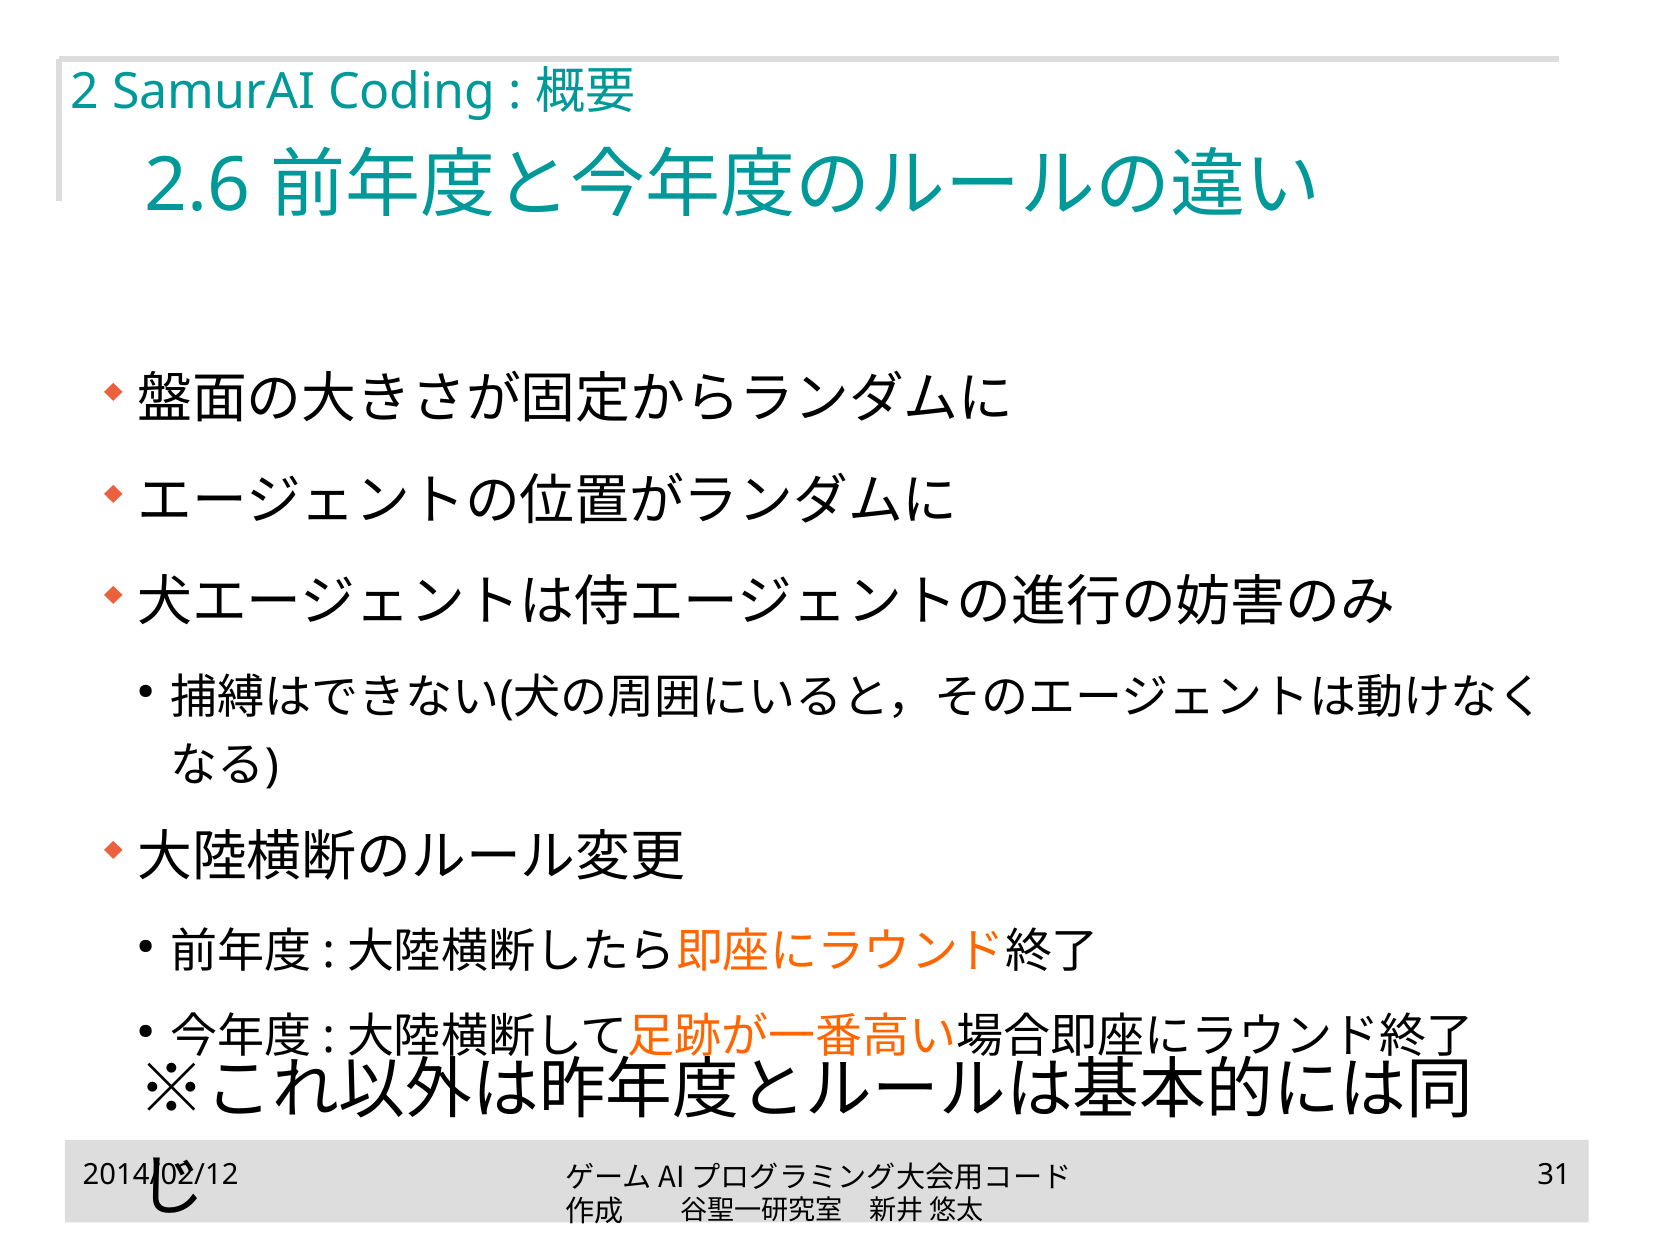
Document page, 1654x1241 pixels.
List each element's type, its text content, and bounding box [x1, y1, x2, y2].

text_box ※これ以外は昨年度とルールは基本的には同じ [124, 1027, 1542, 1110]
list 盤面の大きさが固定からランダムに エージェントの位置がランダムに 犬エージェントは侍エージェントの進行の妨害のみ 捕縛はできない(犬の周囲にいると，そのエージェントは動けなくなる) 大陸横断のルール変更 前年度 : 大陸横断したら即座にラウンド終了 今年度 : 大陸横断して足跡が一番高い場合即座にラウンド終了 [70, 354, 1560, 1074]
title 2 SamurAI Coding : 概要 2.6 前年度と今年度のルールの違い [70, 79, 1560, 205]
